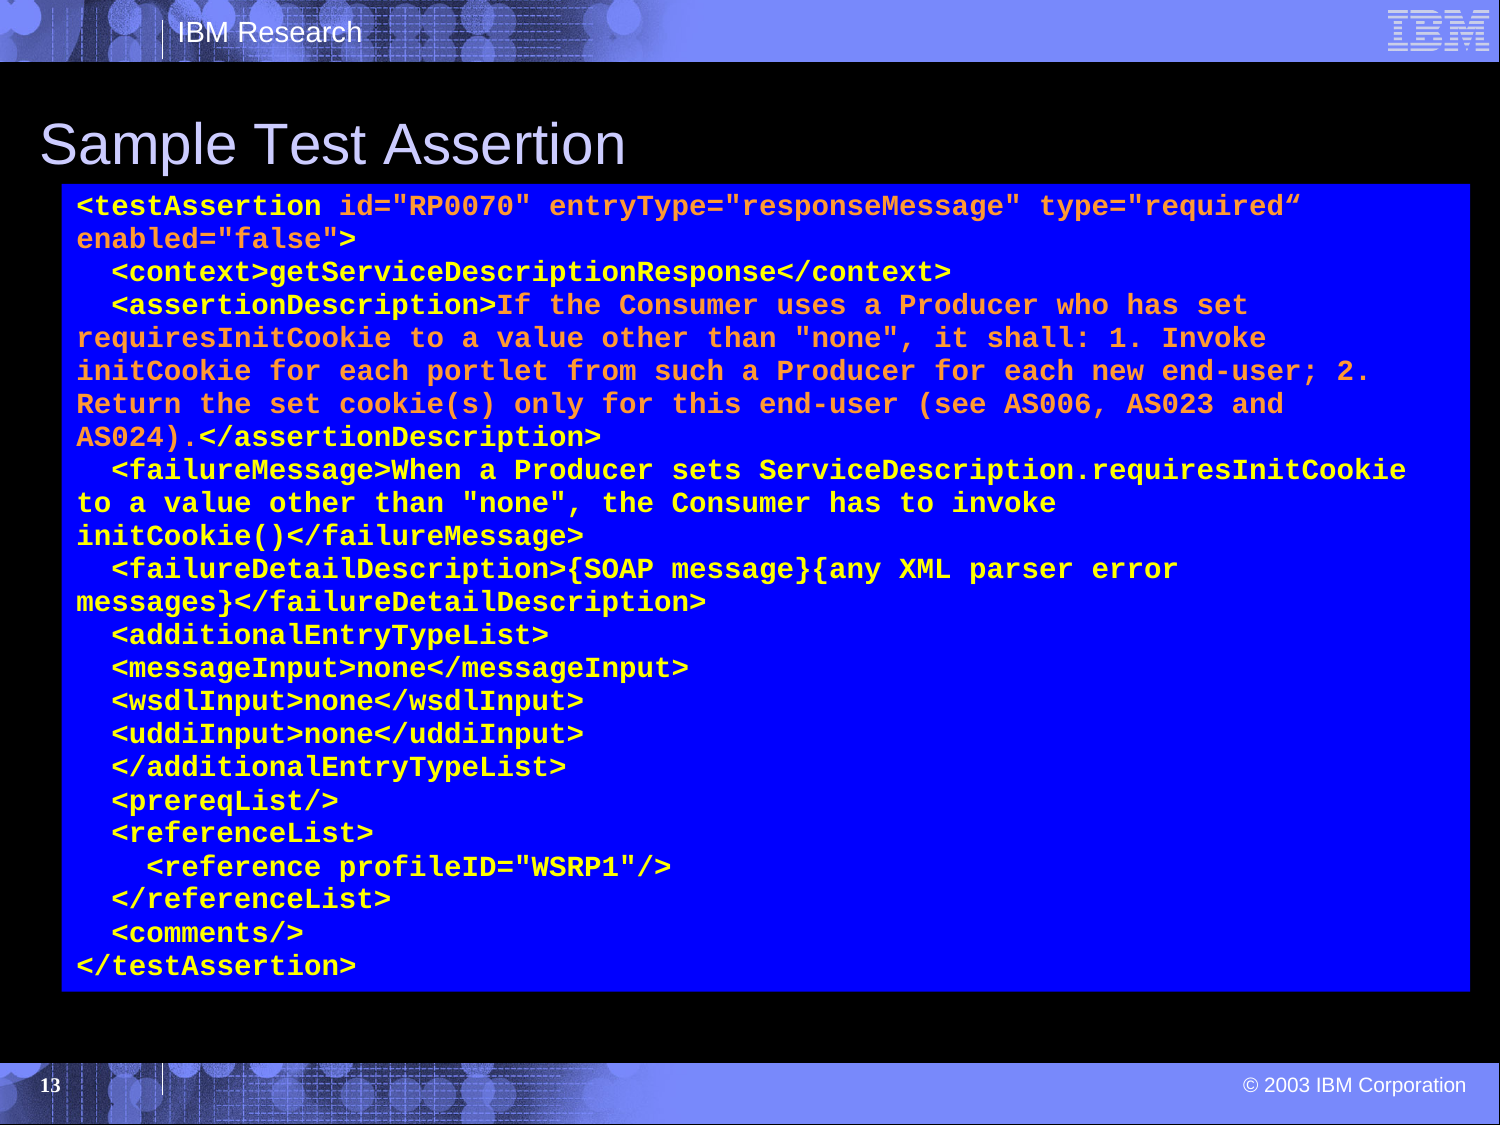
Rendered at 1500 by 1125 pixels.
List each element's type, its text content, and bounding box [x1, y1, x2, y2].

picture [0, 1063, 1499, 1124]
picture [0, 0, 1499, 62]
title Sample Test Assertion [25, 102, 1378, 184]
text_box <testAssertion id="RP0070" entryType="responseMessage" type="required“ enabled="false"> <context>getServiceDescriptionResponse</context> <assertionDescription>If the Consumer uses a Producer who has set requiresInitCookie to a value other than "none", it shall: 1. Invoke initCookie for each portlet from such a Producer for each new end-user; 2. Return the set cookie(s) only for this end-user (see AS006, AS023 and AS024).</assertionDescription> <failureMessage>When a Producer sets ServiceDescription.requiresInitCookie to a value other than "none", the Consumer has to invoke initCookie()</failureMessage> <failureDetailDescription>{SOAP message}{any XML parser error messages}</failureDetailDescription> <additionalEntryTypeList> <messageInput>none</messageInput> <wsdlInput>none</wsdlInput> <uddiInput>none</uddiInput> </additionalEntryTypeList> <prereqList/> <referenceList> <reference profileID="WSRP1"/> </referenceList> <comments/> </testAssertion> [61, 183, 1471, 992]
